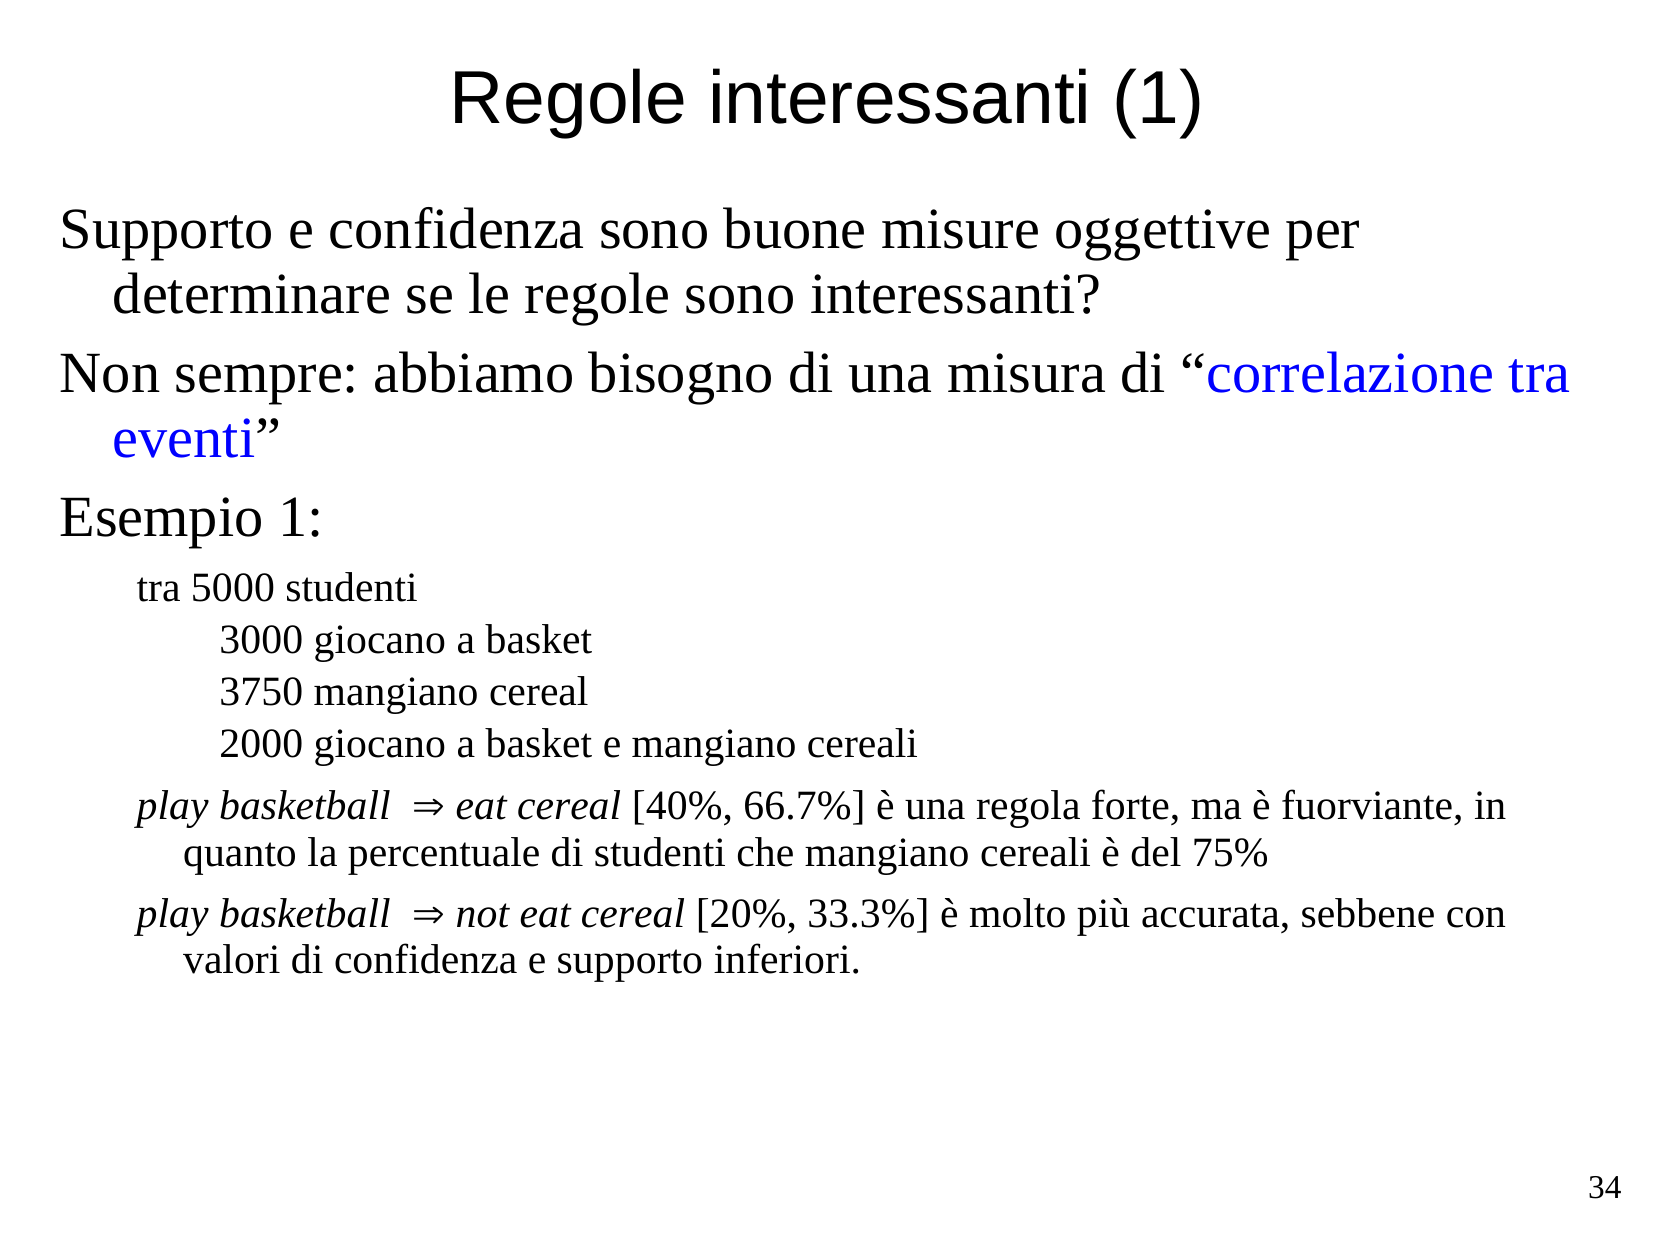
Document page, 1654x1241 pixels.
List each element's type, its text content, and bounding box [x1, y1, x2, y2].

list Supporto e confidenza sono buone misure oggettive per determinare se le regole sono interessanti? Non sempre: abbiamo bisogno di una misura di “correlazione tra eventi” Esempio 1: tra 5000 studenti 3000 giocano a basket 3750 mangiano cereal 2000 giocano a basket e mangiano cereali play basketball  eat cereal [40%, 66.7%] è una regola forte, ma è fuorviante, in quanto la percentuale di studenti che mangiano cereali è del 75% play basketball  not eat cereal [20%, 33.3%] è molto più accurata, sebbene con valori di confidenza e supporto inferiori. [42, 196, 1612, 1187]
title Regole interessanti (1) [37, 30, 1617, 166]
